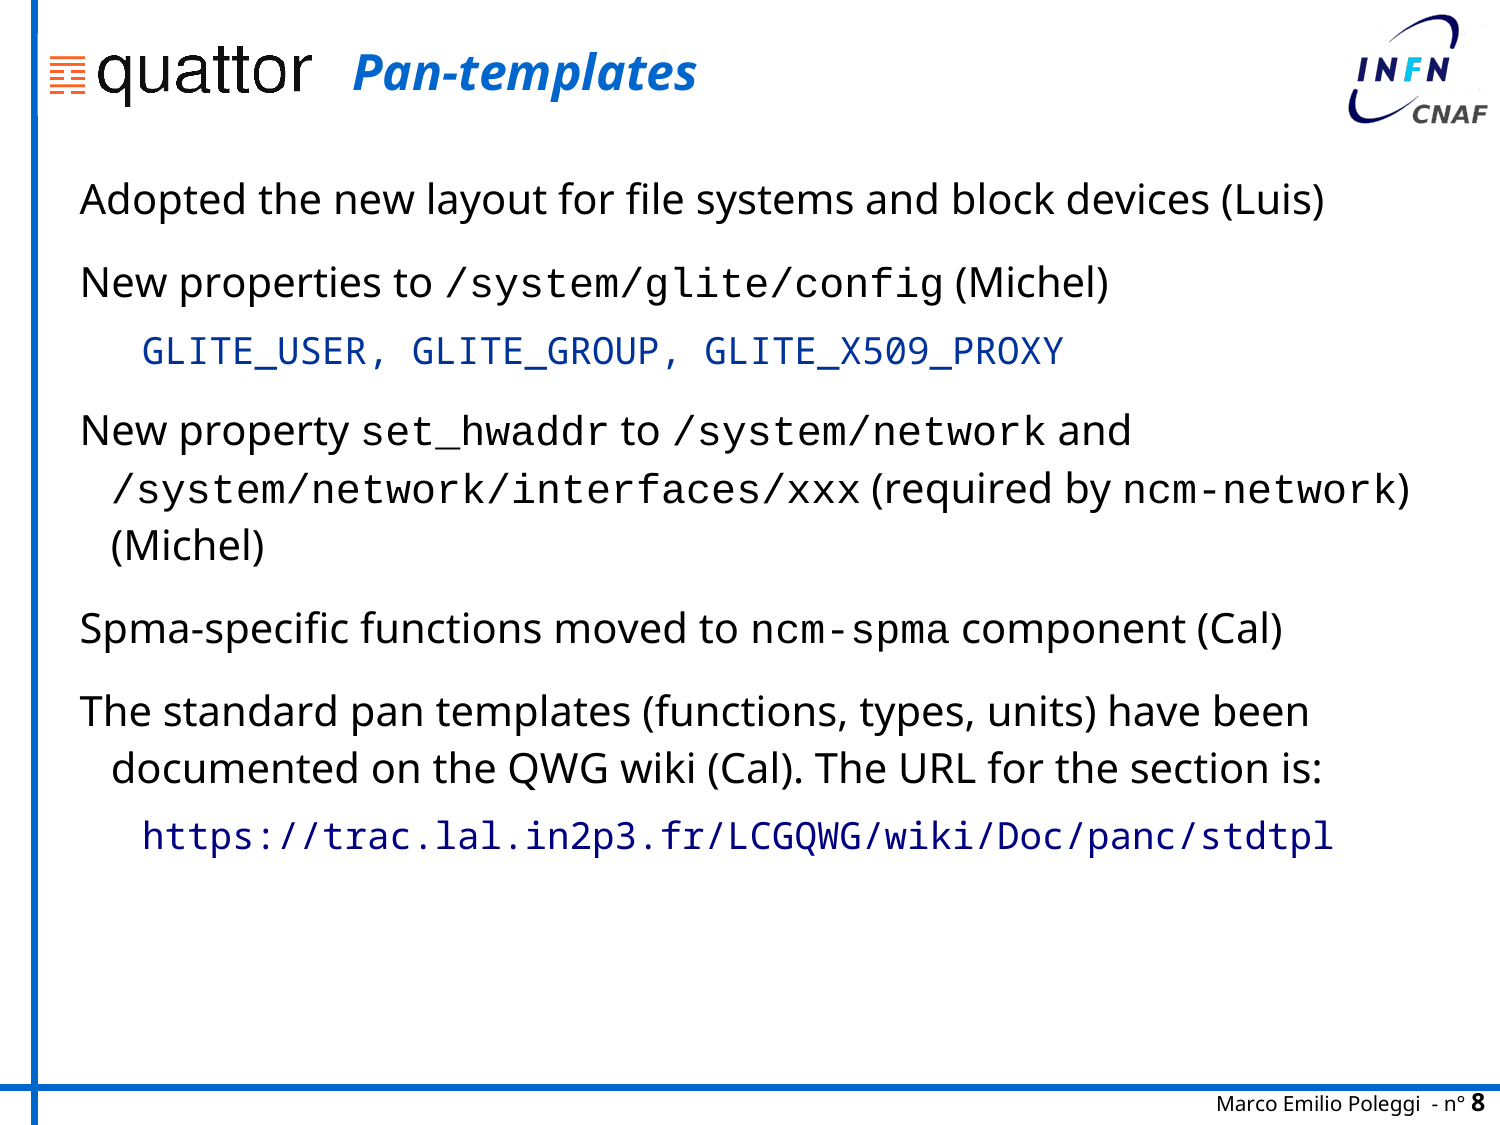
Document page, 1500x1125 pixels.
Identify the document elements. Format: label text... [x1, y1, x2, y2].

picture [1347, 13, 1489, 125]
list Adopted the new layout for file systems and block devices (Luis) New properties to /system/glite/config (Michel) GLITE_USER, GLITE_GROUP, GLITE_X509_PROXY New property set_hwaddr to /system/network and /system/network/interfaces/xxx (required by ncm-network) (Michel) Spma-specific functions moved to ncm-spma component (Cal) The standard pan templates (functions, types, units) have been documented on the QWG wiki (Cal). The URL for the section is: https://trac.lal.in2p3.fr/LCGQWG/wiki/Doc/panc/stdtpl [64, 162, 1450, 1051]
title Pan-templates [337, 36, 1350, 113]
